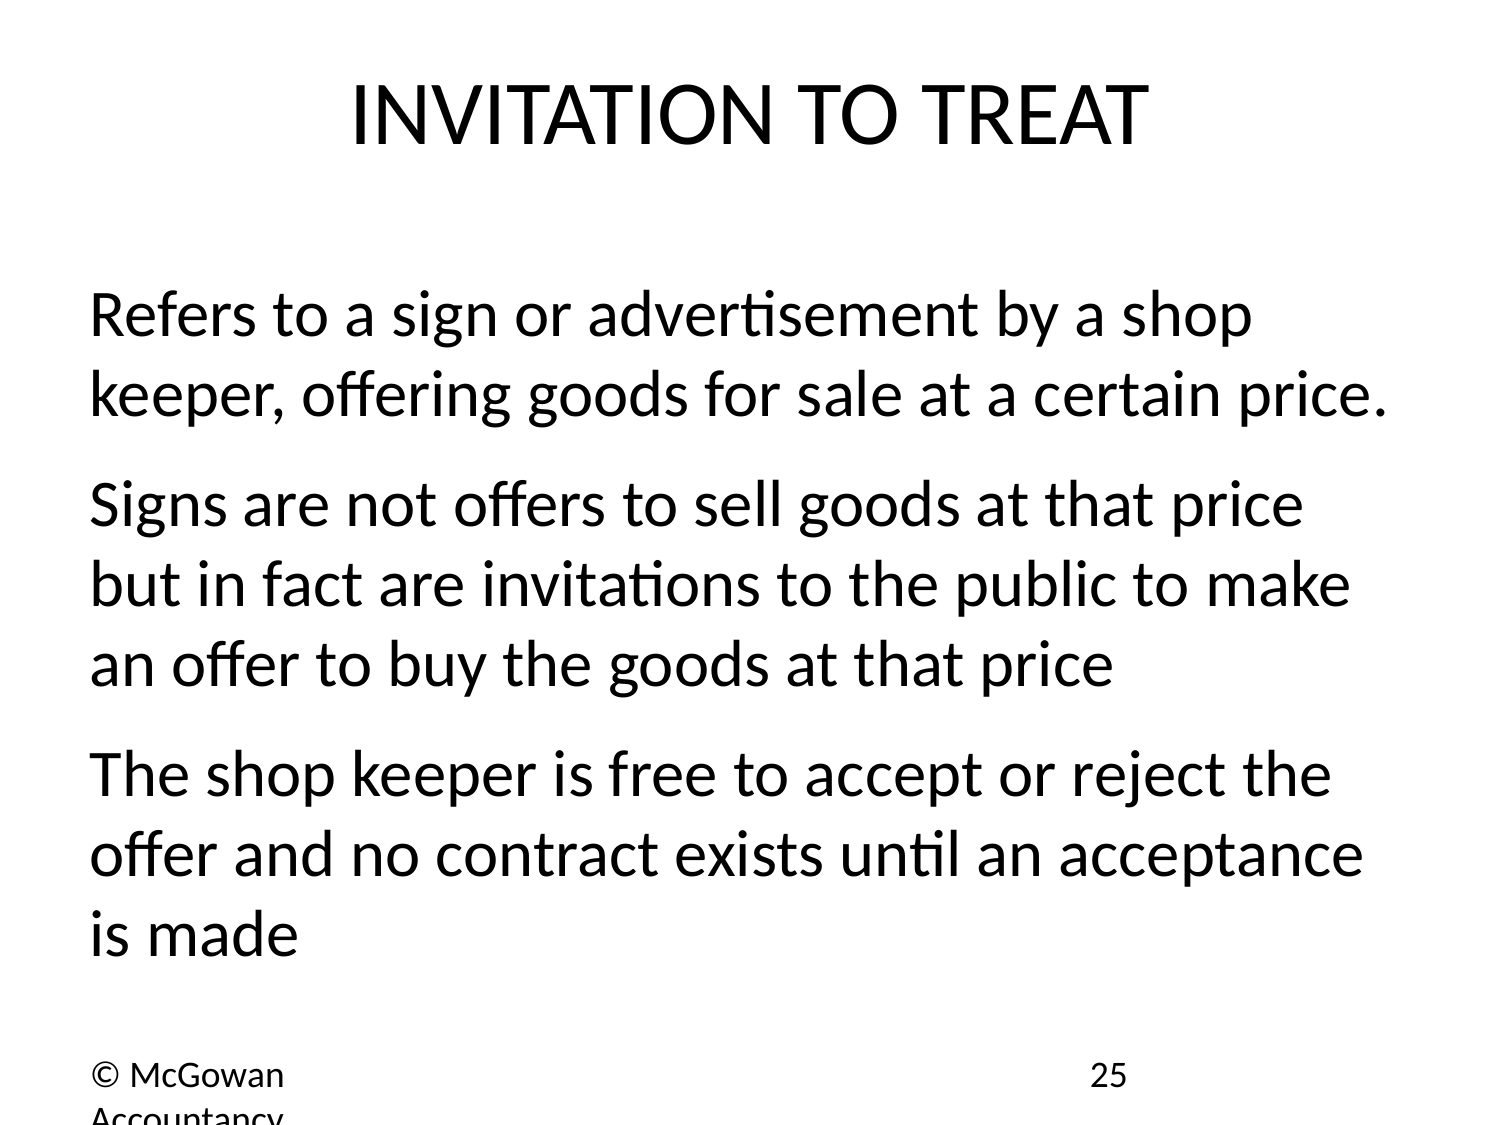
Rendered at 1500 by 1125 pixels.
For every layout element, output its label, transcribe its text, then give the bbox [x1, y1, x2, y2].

list Refers to a sign or advertisement by a shop keeper, offering goods for sale at a certain price. Signs are not offers to sell goods at that price but in fact are invitations to the public to make an offer to buy the goods at that price The shop keeper is free to accept or reject the offer and no contract exists until an acceptance is made [75, 262, 1425, 1005]
text_box [1074, 1042, 1425, 1103]
title INVITATION TO TREAT [75, 45, 1425, 233]
text_box © McGowan Accountancy Services [75, 1042, 425, 1103]
